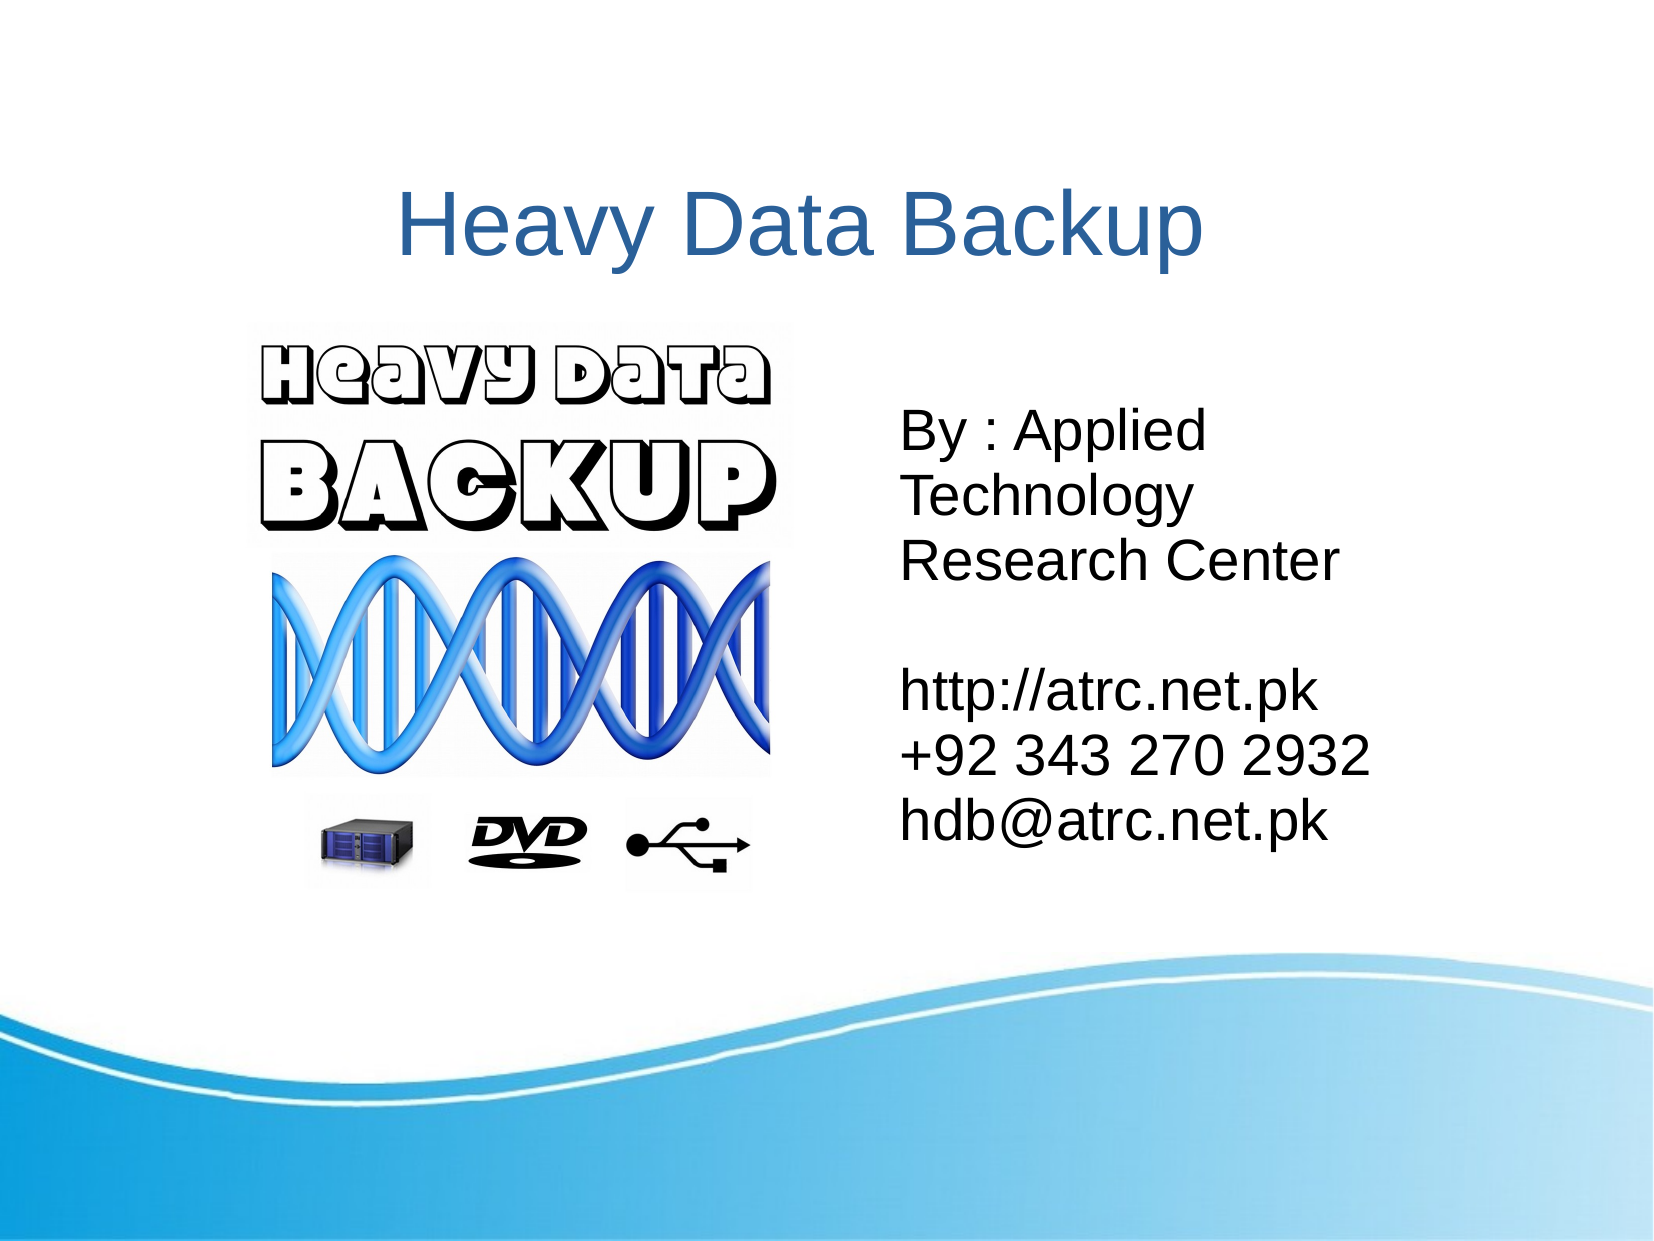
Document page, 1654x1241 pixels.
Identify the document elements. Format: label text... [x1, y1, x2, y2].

text_box By : Applied Technology Research Center http://atrc.net.pk +92 343 270 2932 hdb@atrc.net.pk [885, 390, 1501, 860]
picture [229, 314, 811, 916]
title Heavy Data Backup [56, 120, 1546, 328]
picture [0, 952, 1654, 1241]
